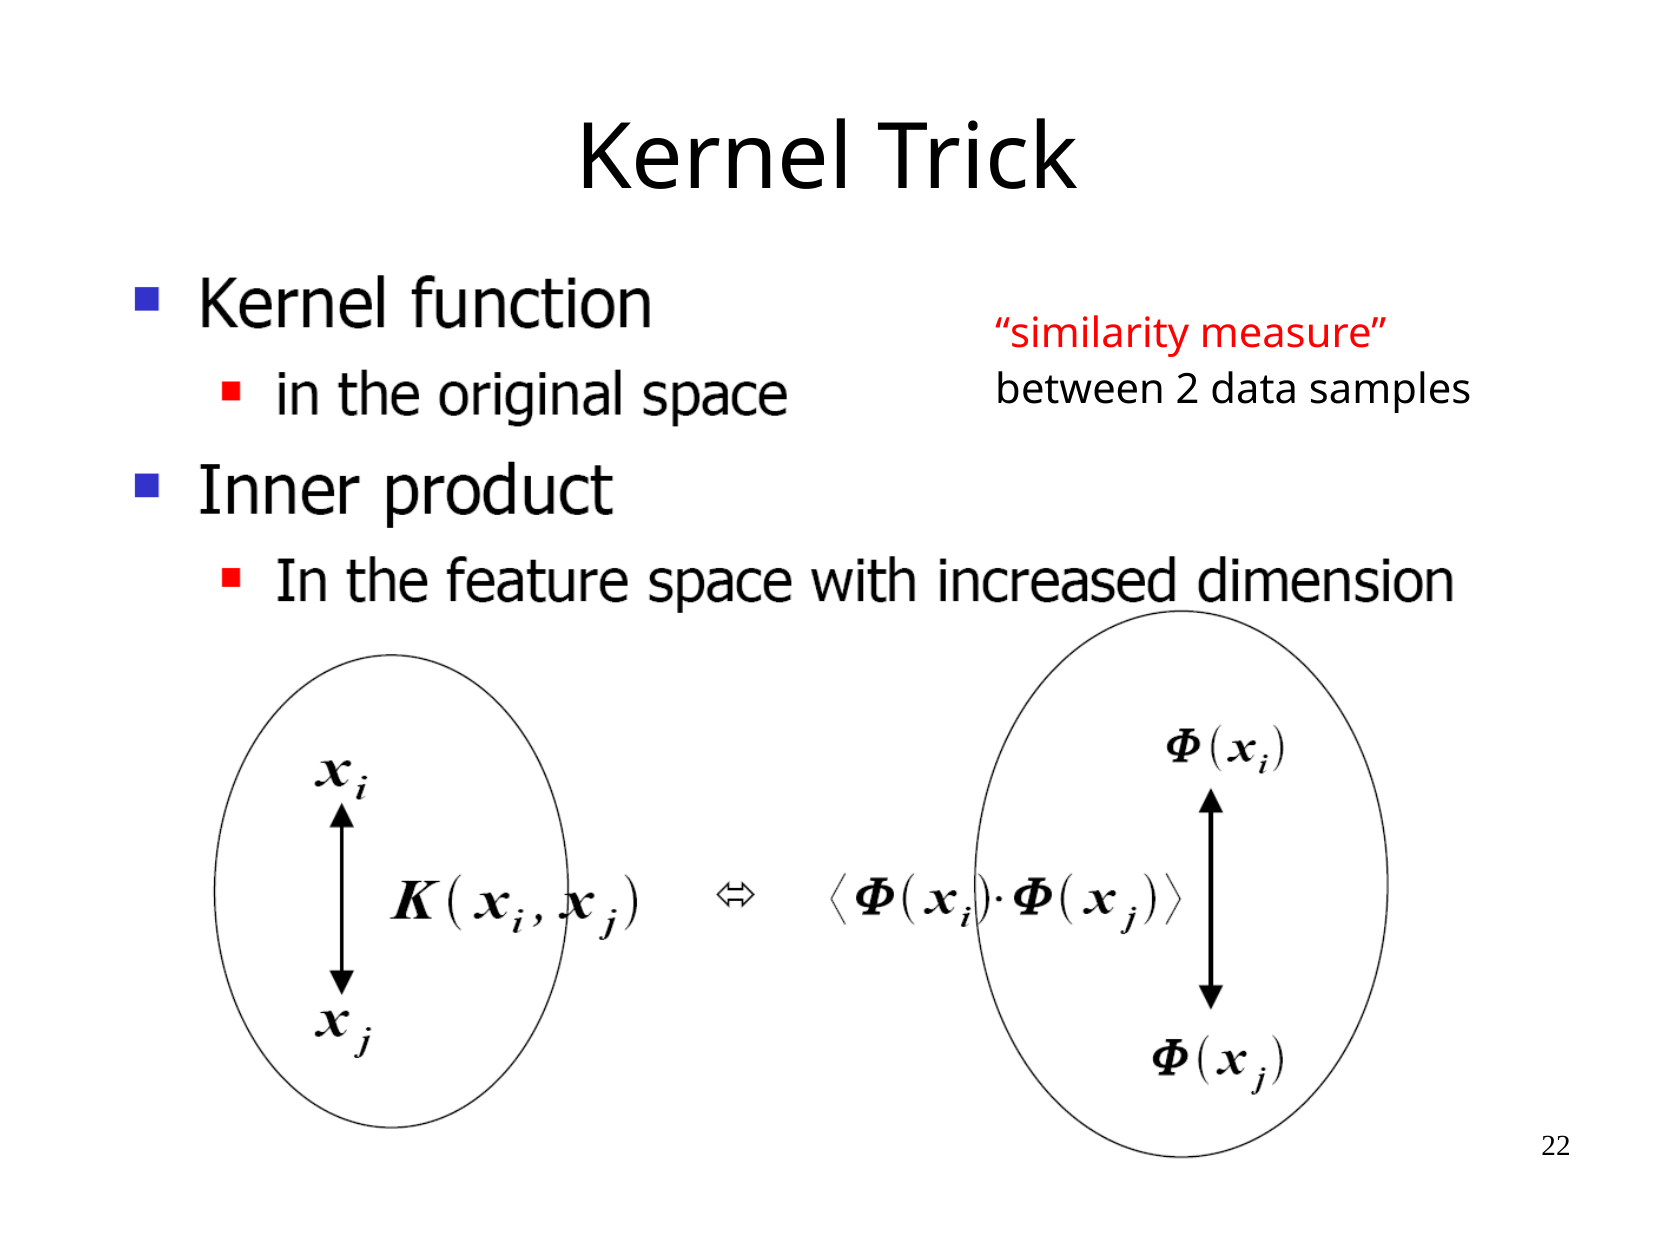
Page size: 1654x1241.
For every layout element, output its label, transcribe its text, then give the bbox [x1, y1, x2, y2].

title Kernel Trick [82, 49, 1571, 257]
text_box “similarity measure” between 2 data samples [980, 294, 1531, 403]
picture [115, 260, 1515, 1169]
